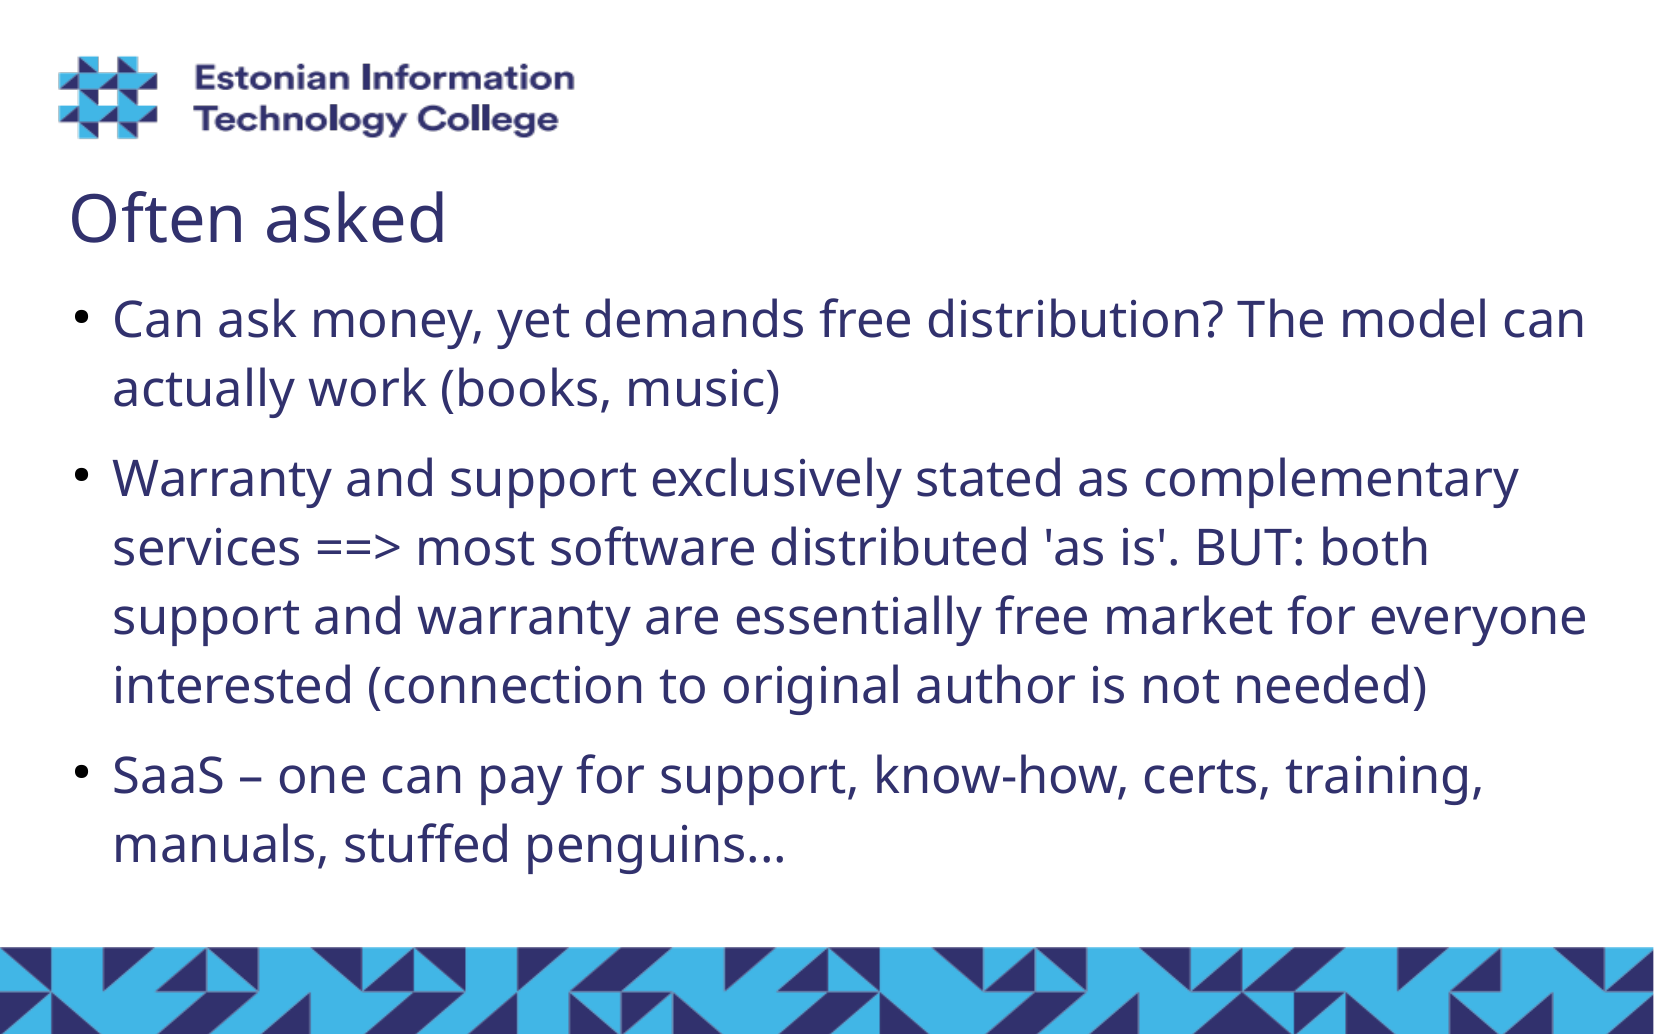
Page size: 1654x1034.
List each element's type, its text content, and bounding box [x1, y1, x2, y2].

title Often asked [68, 147, 1536, 283]
list Can ask money, yet demands free distribution? The model can actually work (books, music) Warranty and support exclusively stated as complementary services ==> most software distributed 'as is'. BUT: both support and warranty are essentially free market for everyone interested (connection to original author is not needed) SaaS – one can pay for support, know-how, certs, training, manuals, stuffed penguins... [59, 283, 1595, 936]
